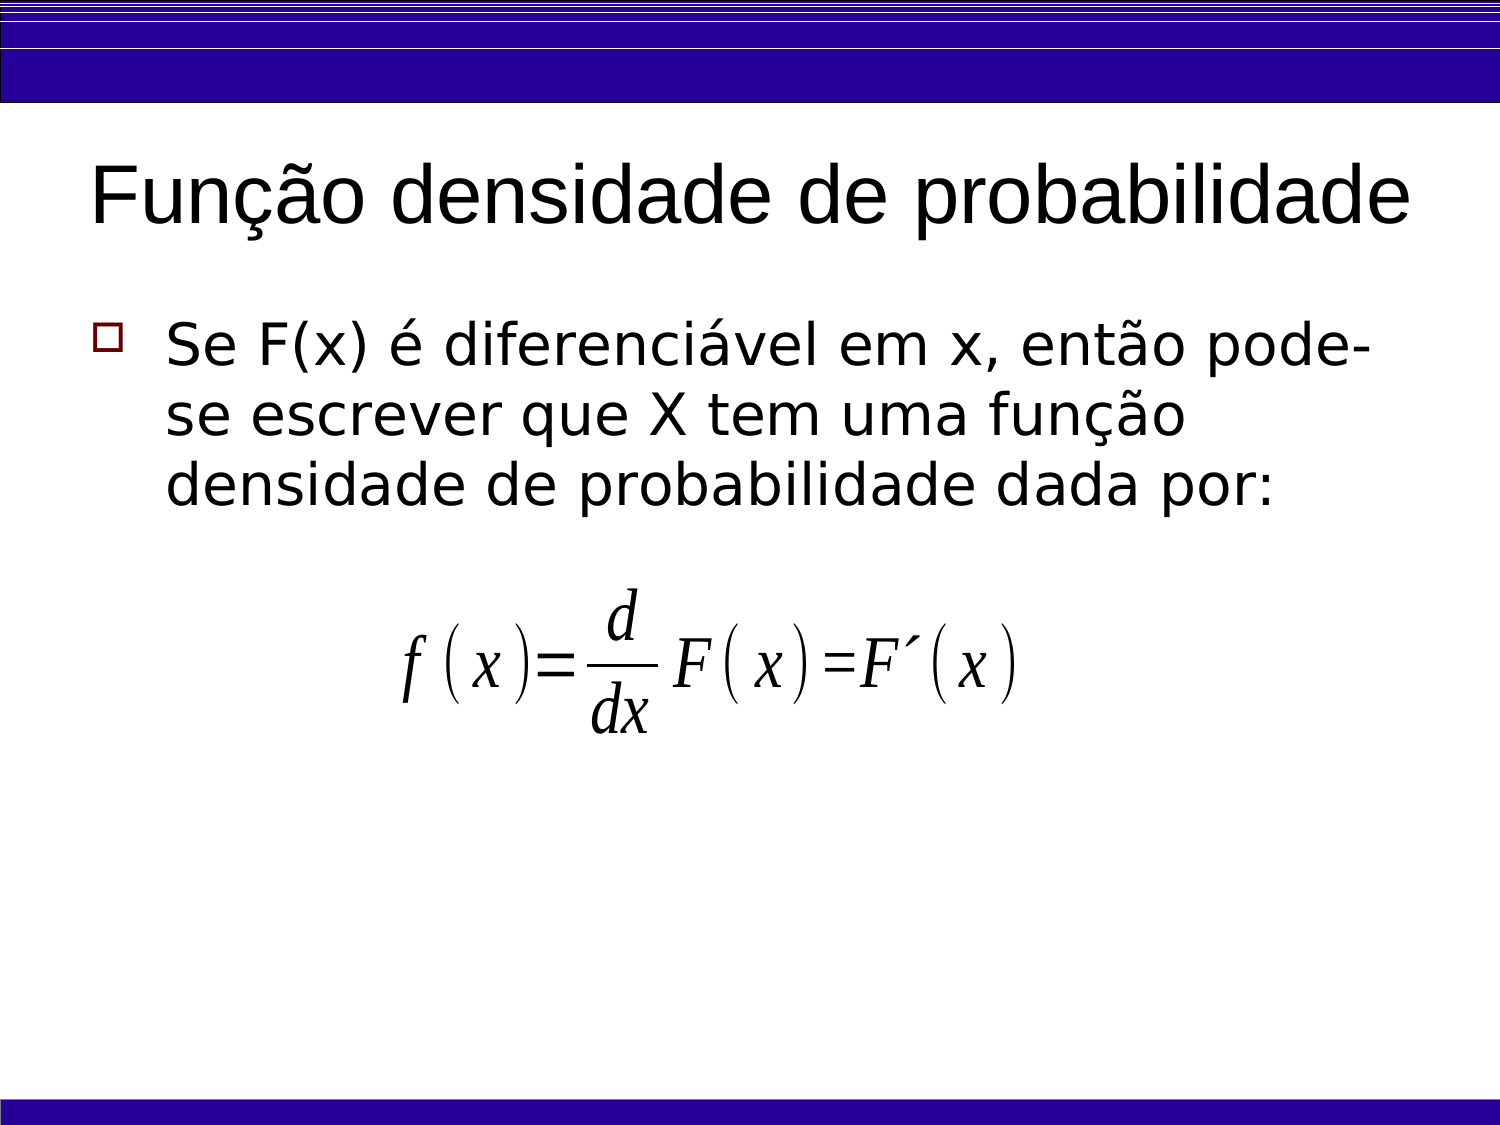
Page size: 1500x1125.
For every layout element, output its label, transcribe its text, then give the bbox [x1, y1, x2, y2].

chart [375, 575, 1038, 753]
list Se F(x) é diferenciável em x, então pode-se escrever que X tem uma função densidade de probabilidade dada por: [75, 299, 1426, 1006]
title Função densidade de probabilidade [75, 87, 1489, 249]
